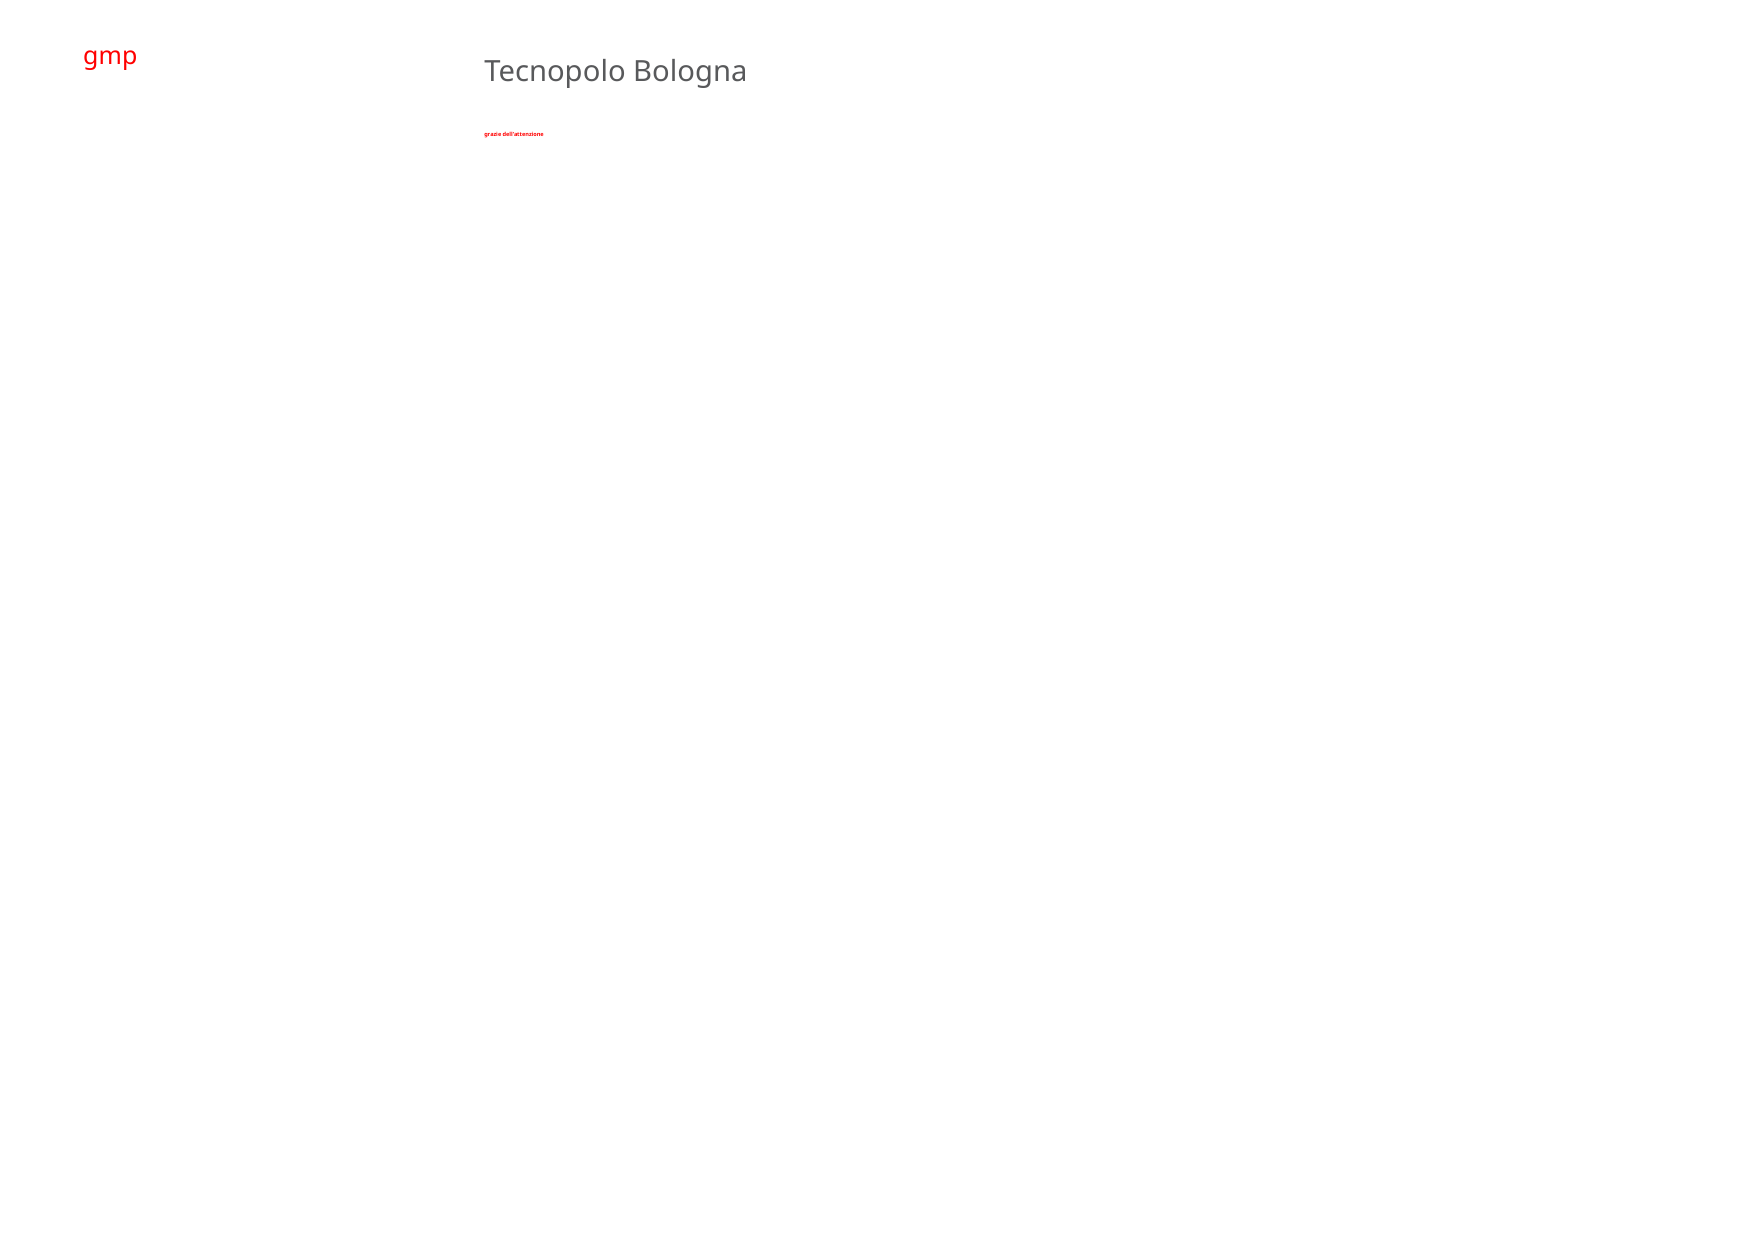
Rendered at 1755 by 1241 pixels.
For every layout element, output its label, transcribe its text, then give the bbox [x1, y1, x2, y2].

list grazie dell’attenzione [484, 87, 1625, 712]
